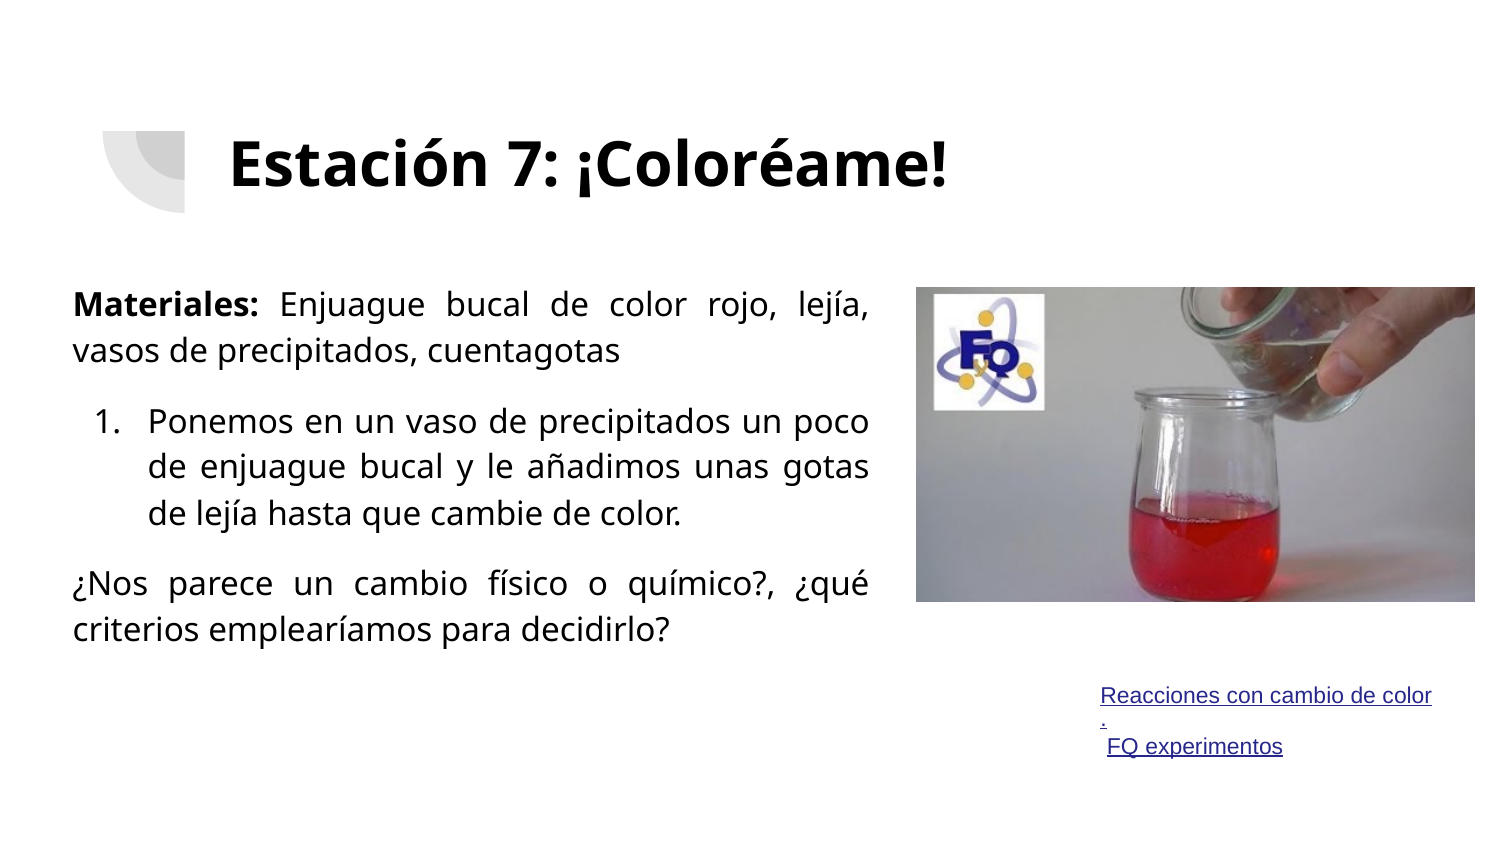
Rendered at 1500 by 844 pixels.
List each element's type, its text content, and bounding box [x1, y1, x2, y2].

text_box Reacciones con cambio de color. FQ experimentos [1085, 665, 1448, 746]
title Estación 7: ¡Coloréame! [213, 98, 1433, 263]
list Materiales: Enjuague bucal de color rojo, lejía, vasos de precipitados, cuentagotas Ponemos en un vaso de precipitados un poco de enjuague bucal y le añadimos unas gotas de lejía hasta que cambie de color. ¿Nos parece un cambio físico o químico?, ¿qué criterios emplearíamos para decidirlo? [57, 262, 886, 844]
picture [916, 287, 1475, 602]
